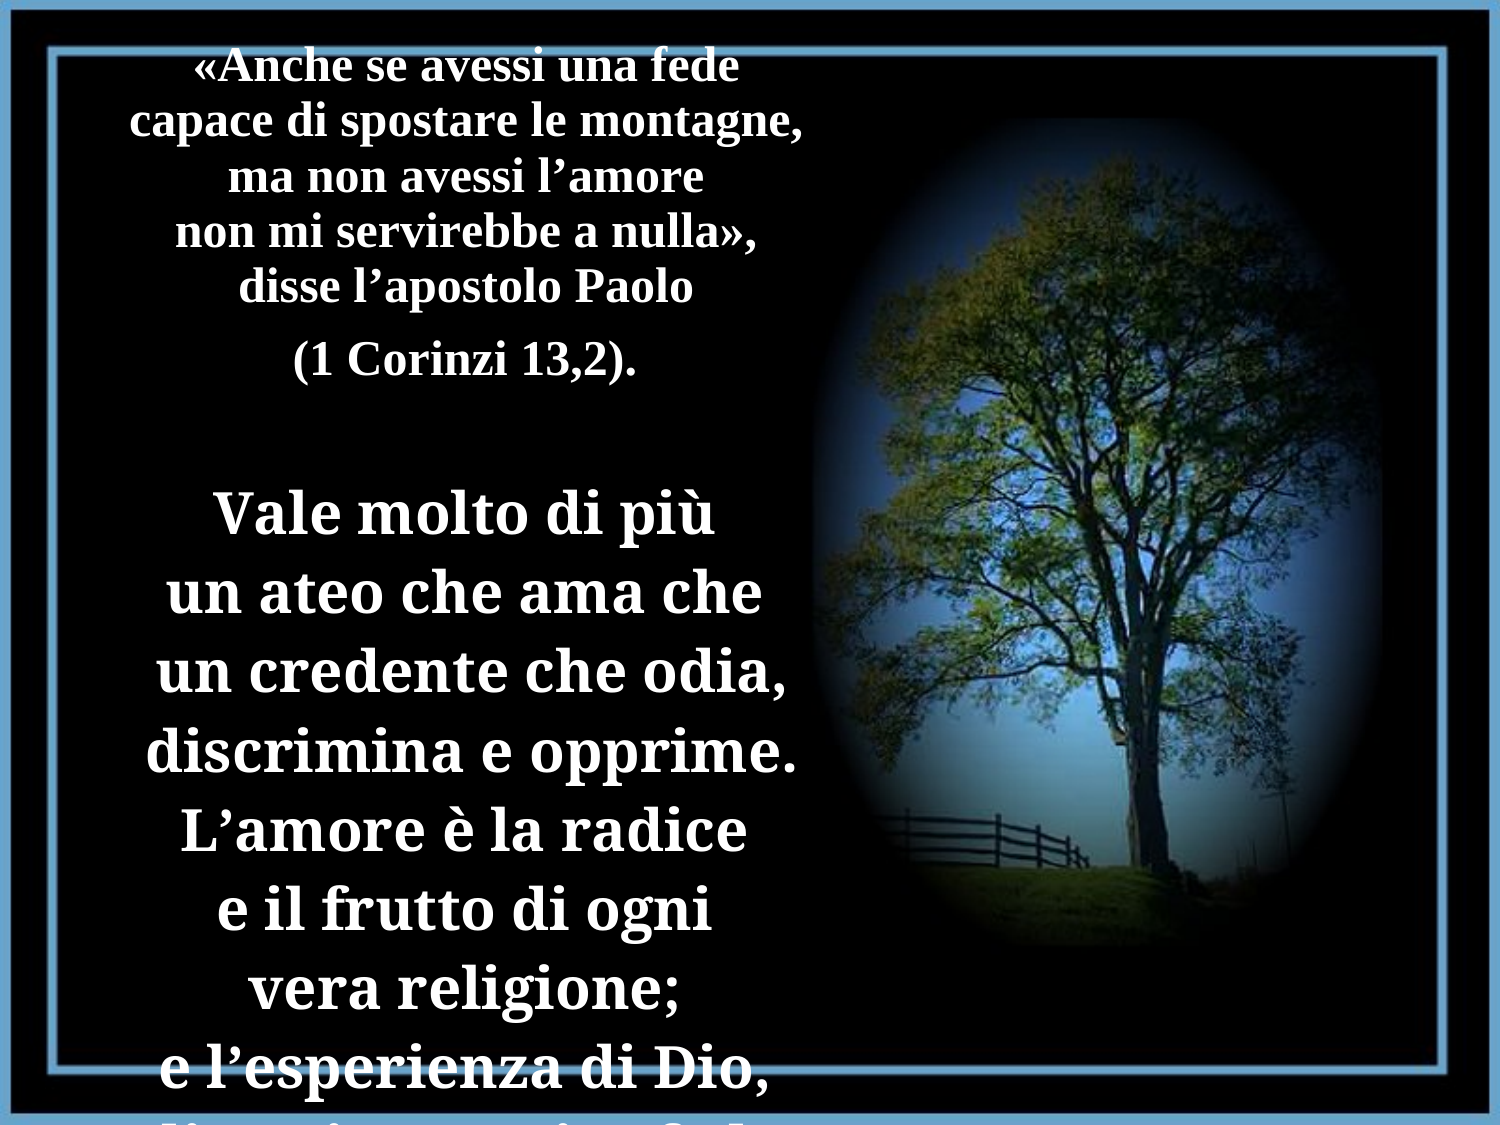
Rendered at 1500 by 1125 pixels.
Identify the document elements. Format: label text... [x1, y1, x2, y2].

text_box «Anche se avessi una fede capace di spostare le montagne, ma non avessi l’amore non mi servirebbe a nulla», disse l’apostolo Paolo (1 Corinzi 13,2). Vale molto di più un ateo che ama che un credente che odia, discrimina e opprime. L’amore è la radice e il frutto di ogni vera religione; e l’esperienza di Dio, di ogni autentica fede. [59, 29, 886, 1125]
picture [0, 0, 1500, 1125]
